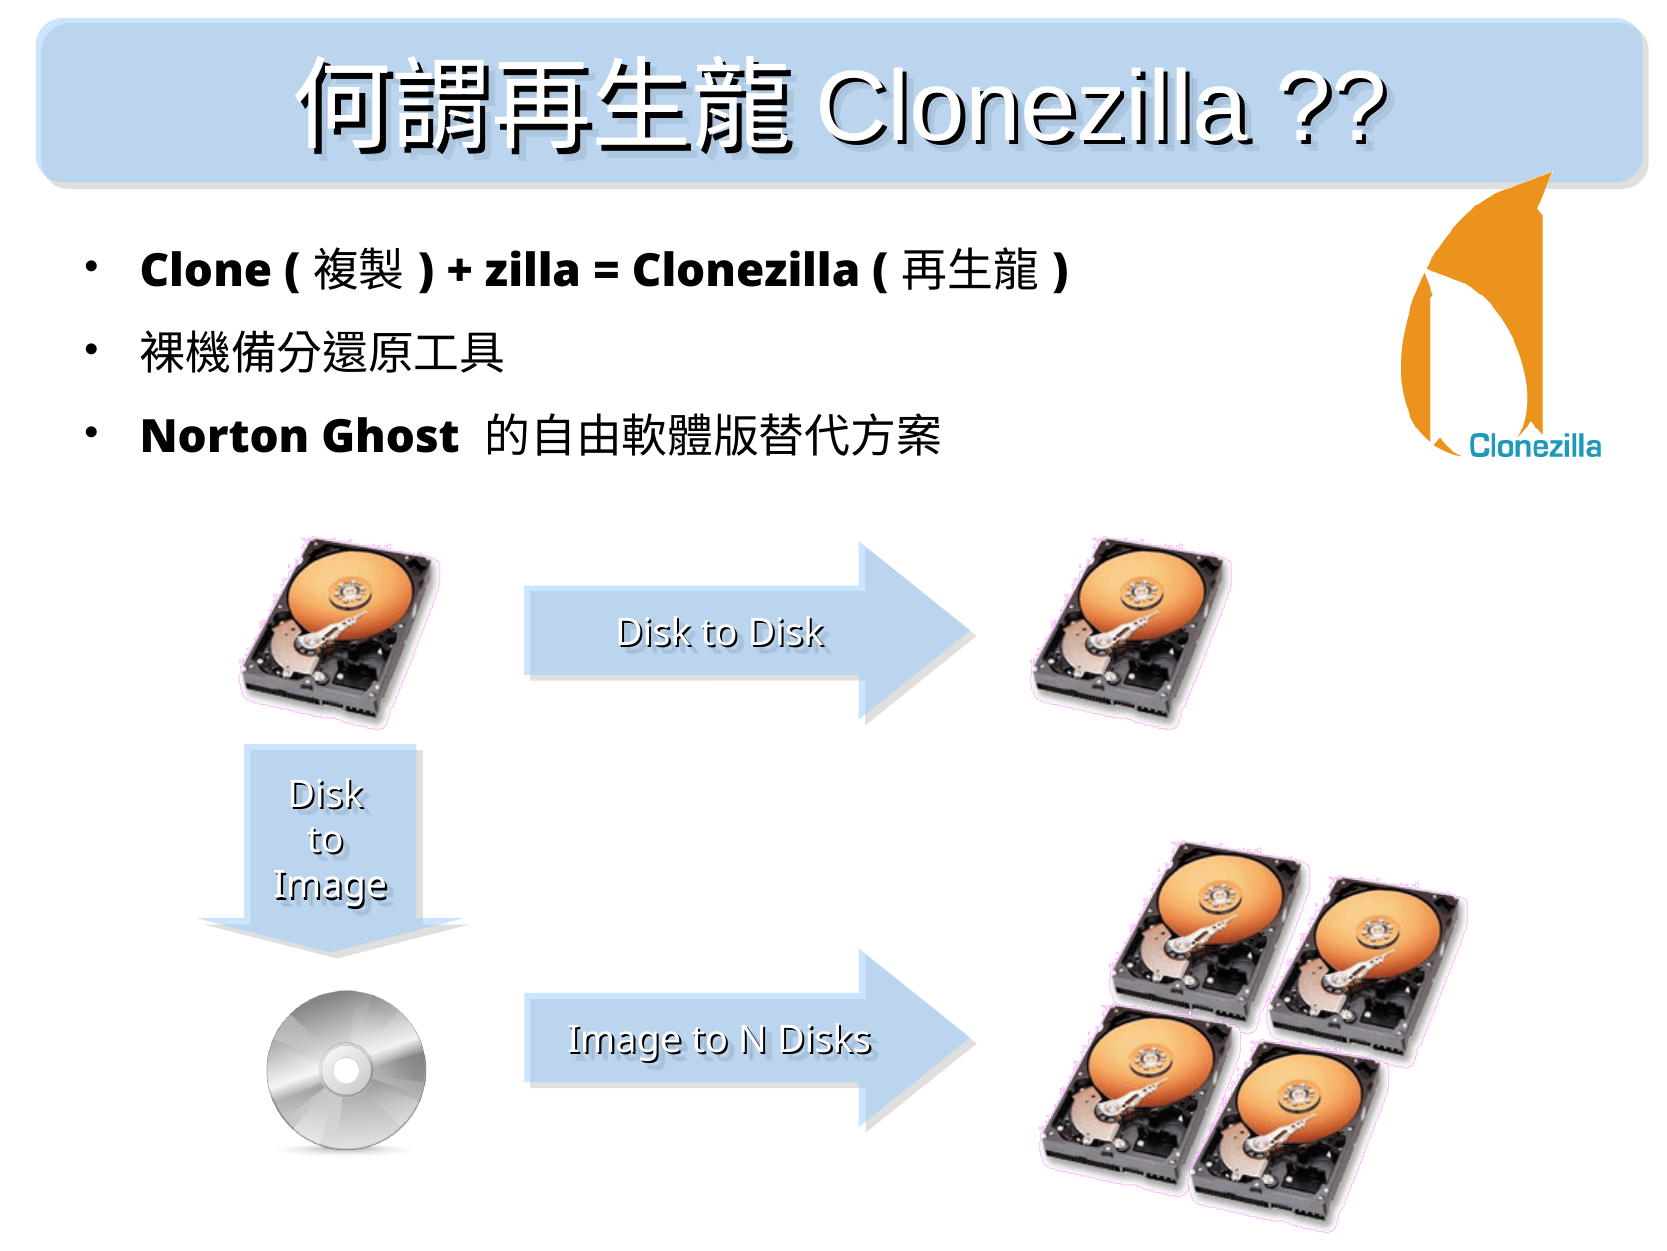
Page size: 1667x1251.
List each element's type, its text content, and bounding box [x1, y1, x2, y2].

text_box Image to N Disks [524, 948, 971, 1127]
list Clone (複製) + zilla = Clonezilla (再生龍) 裸機備分還原工具 Norton Ghost 的自由軟體版替代方案 [83, 232, 1584, 506]
text_box Disk to Disk [524, 541, 971, 720]
picture [1017, 519, 1241, 742]
picture [255, 982, 434, 1161]
chart [1368, 160, 1618, 473]
picture [226, 519, 449, 742]
picture [1026, 823, 1477, 1245]
text_box Disk to Image [196, 744, 465, 953]
text_box 何謂再生龍Clonezilla ?? [35, 18, 1643, 183]
